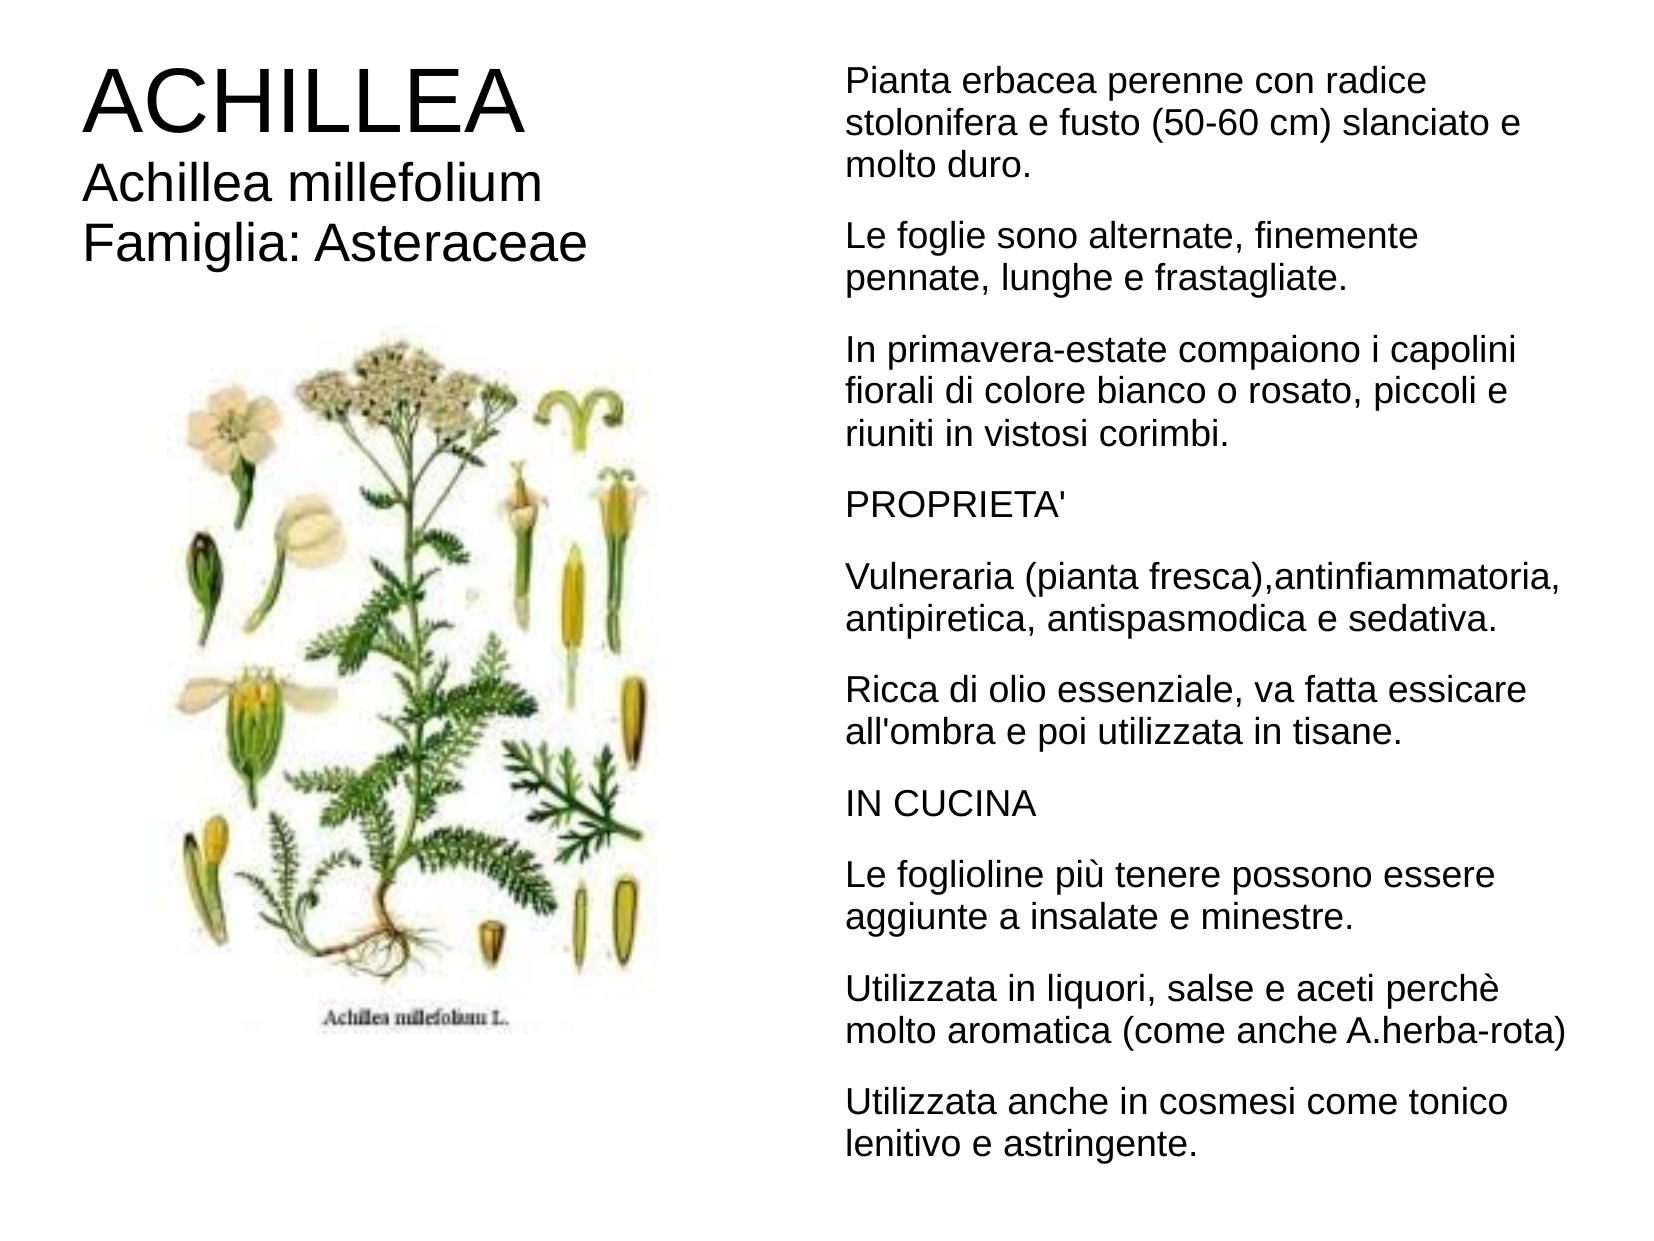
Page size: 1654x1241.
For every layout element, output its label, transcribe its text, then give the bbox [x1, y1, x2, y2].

title ACHILLEA Achillea millefolium Famiglia: Asteraceae [82, 49, 1571, 274]
list Pianta erbacea perenne con radice stolonifera e fusto (50-60 cm) slanciato e molto duro. Le foglie sono alternate, finemente pennate, lunghe e frastagliate. In primavera-estate compaiono i capolini fiorali di colore bianco o rosato, piccoli e riuniti in vistosi corimbi. PROPRIETA' Vulneraria (pianta fresca),antinfiammatoria, antipiretica, antispasmodica e sedativa. Ricca di olio essenziale, va fatta essicare all'ombra e poi utilizzata in tisane. IN CUCINA Le foglioline più tenere possono essere aggiunte a insalate e minestre. Utilizzata in liquori, salse e aceti perchè molto aromatica (come anche A.herba-rota) Utilizzata anche in cosmesi come tonico lenitivo e astringente. [845, 59, 1572, 1166]
picture [147, 324, 680, 1034]
